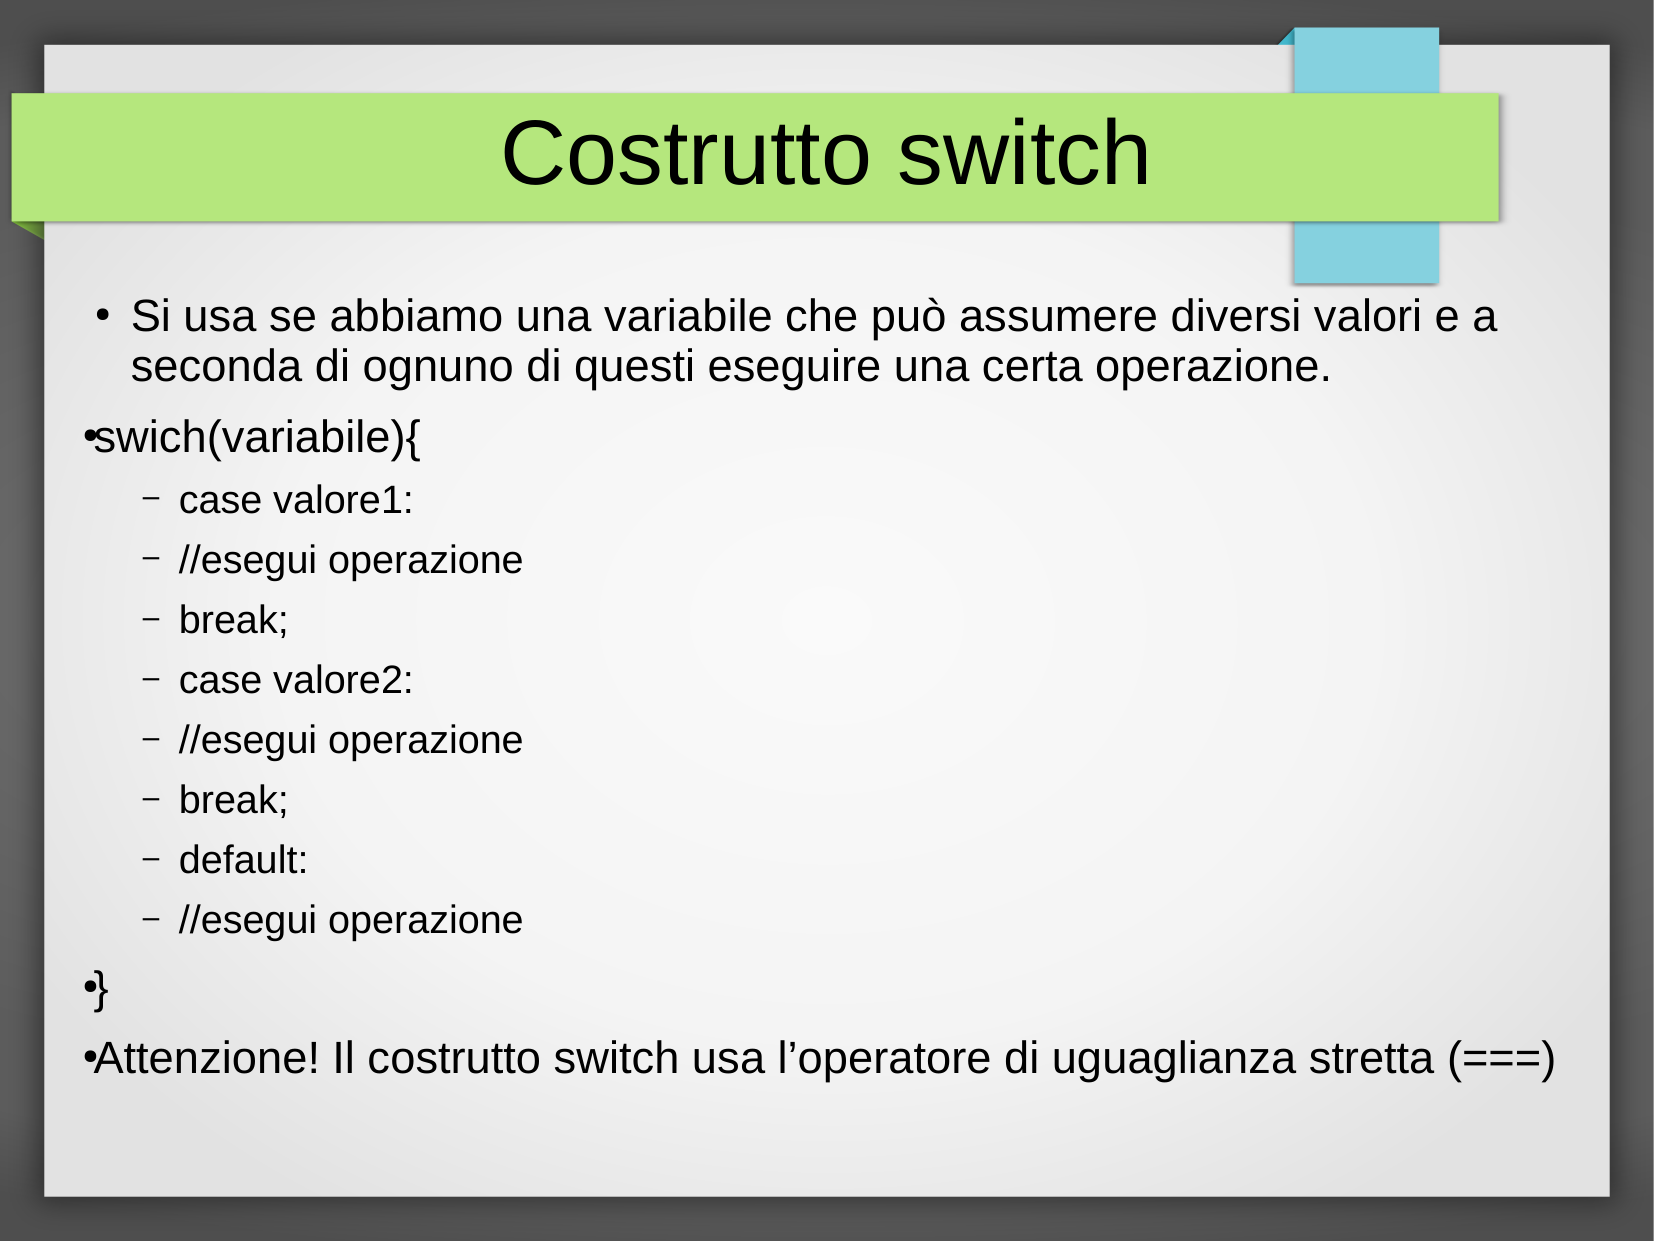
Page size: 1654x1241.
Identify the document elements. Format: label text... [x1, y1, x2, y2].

list Si usa se abbiamo una variabile che può assumere diversi valori e a seconda di ognuno di questi eseguire una certa operazione. swich(variabile){ case valore1: //esegui operazione break; case valore2: //esegui operazione break; default: //esegui operazione } Attenzione! Il costrutto switch usa l’operatore di uguaglianza stretta (===) [82, 290, 1571, 1146]
title Costrutto switch [82, 49, 1571, 257]
picture [0, 0, 1654, 1241]
